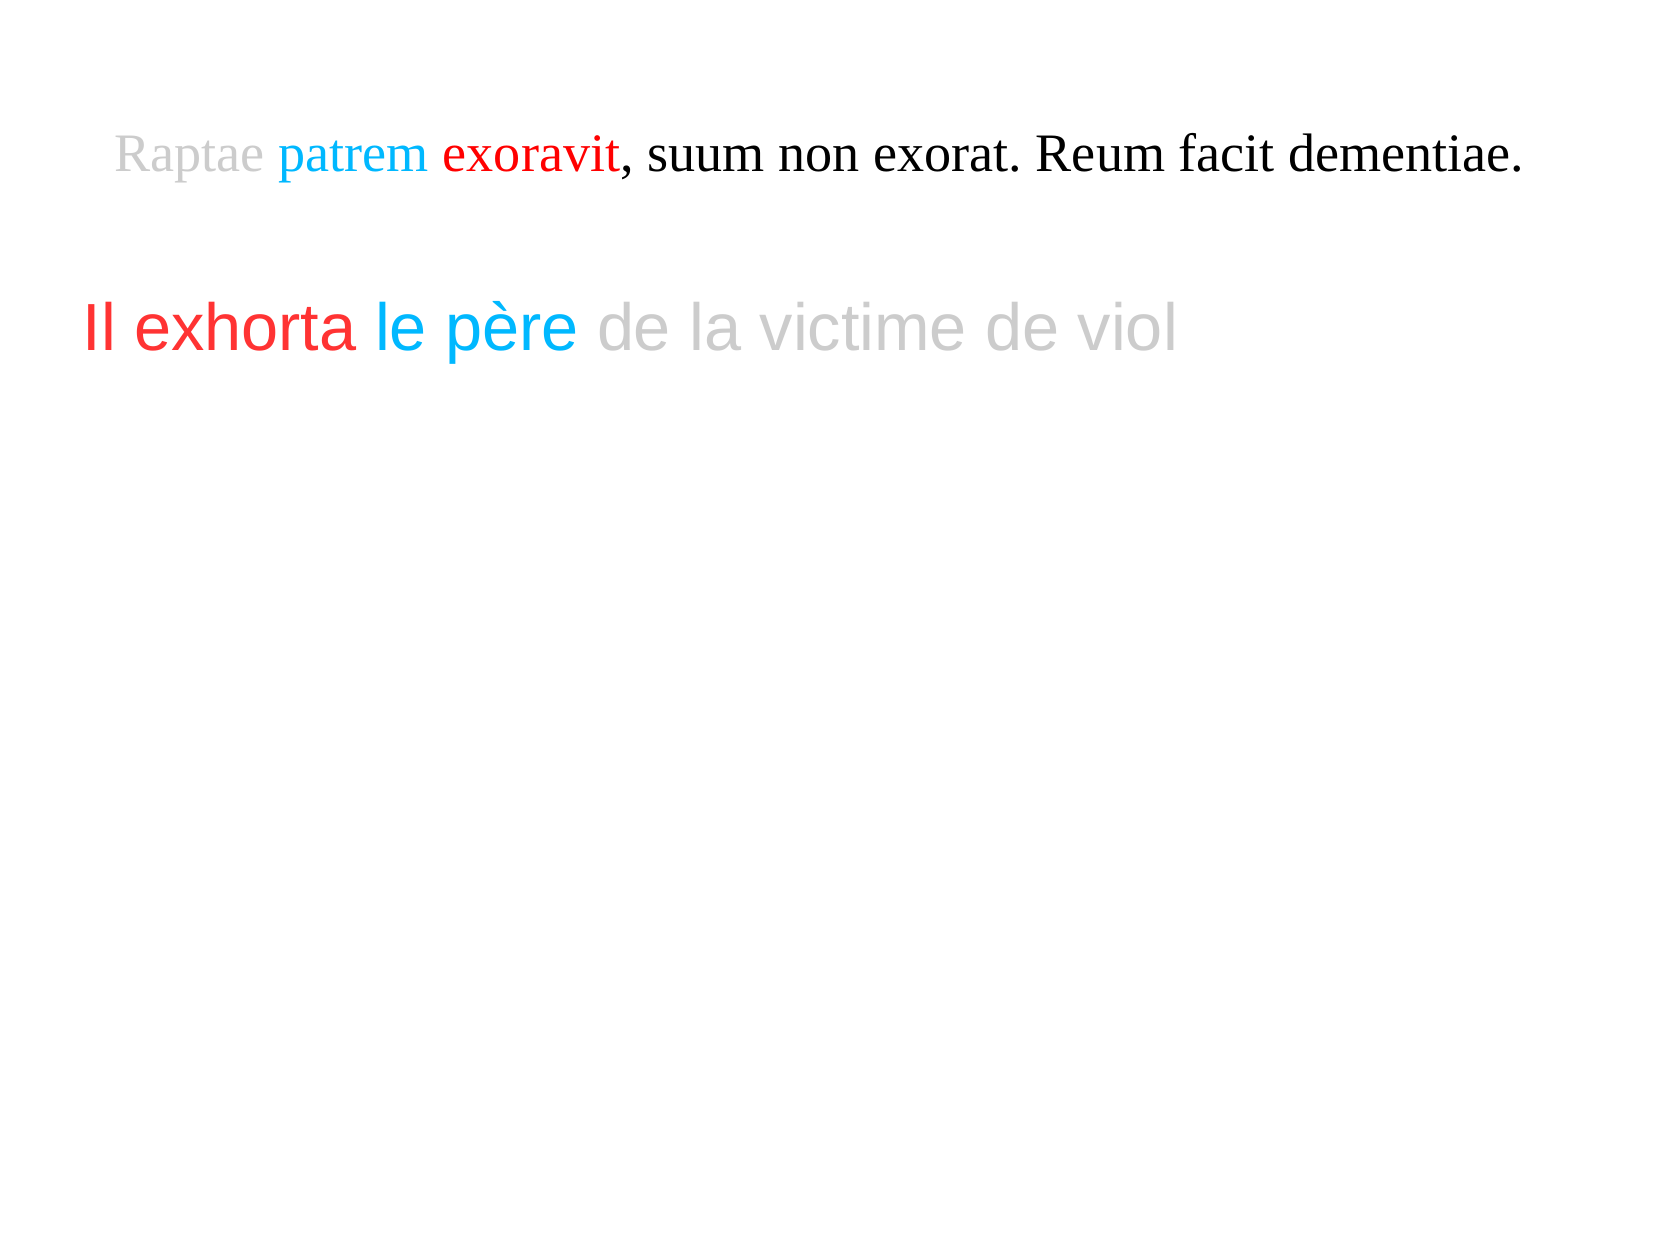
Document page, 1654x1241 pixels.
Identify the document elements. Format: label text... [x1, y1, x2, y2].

list Il exhorta le père de la victime de viol [82, 290, 1571, 1010]
title Raptae patrem exoravit, suum non exorat. Reum facit dementiae. [82, 49, 1571, 257]
